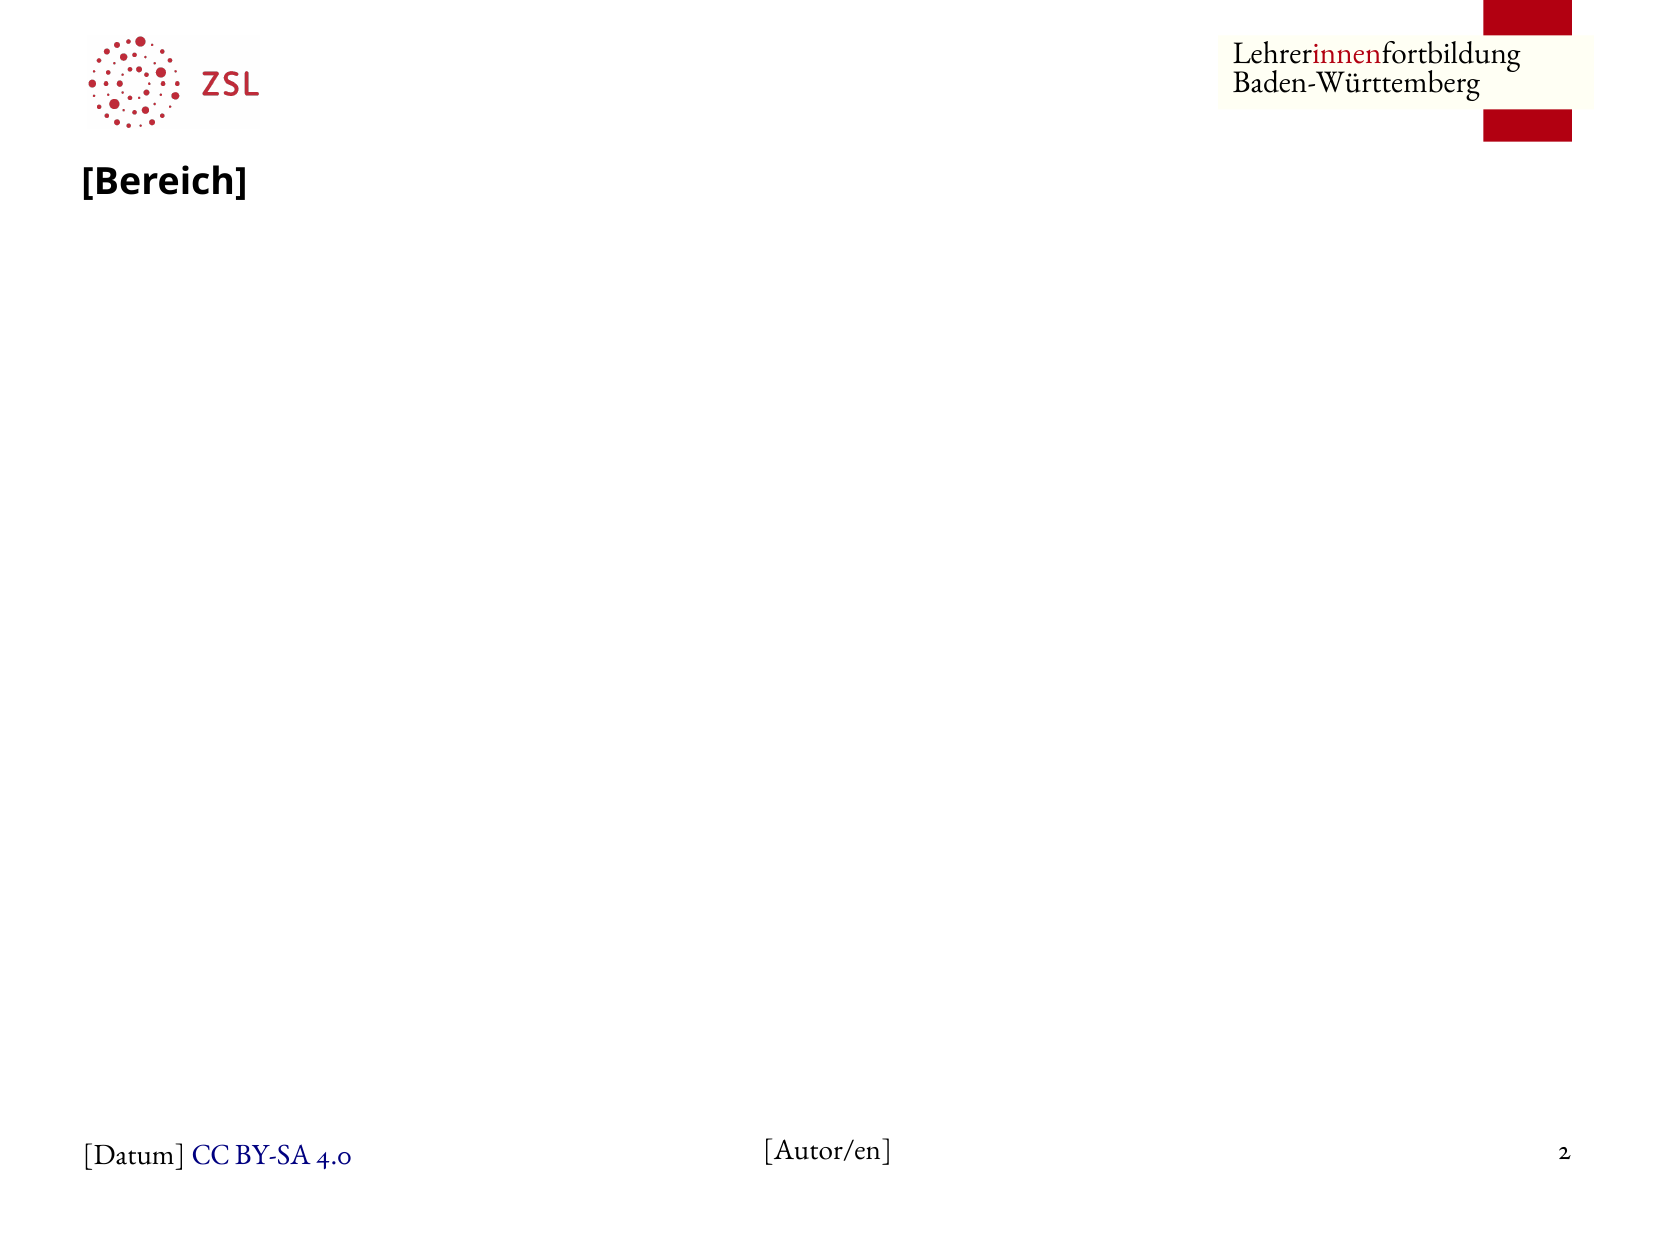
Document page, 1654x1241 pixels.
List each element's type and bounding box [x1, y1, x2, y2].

picture [87, 35, 260, 129]
